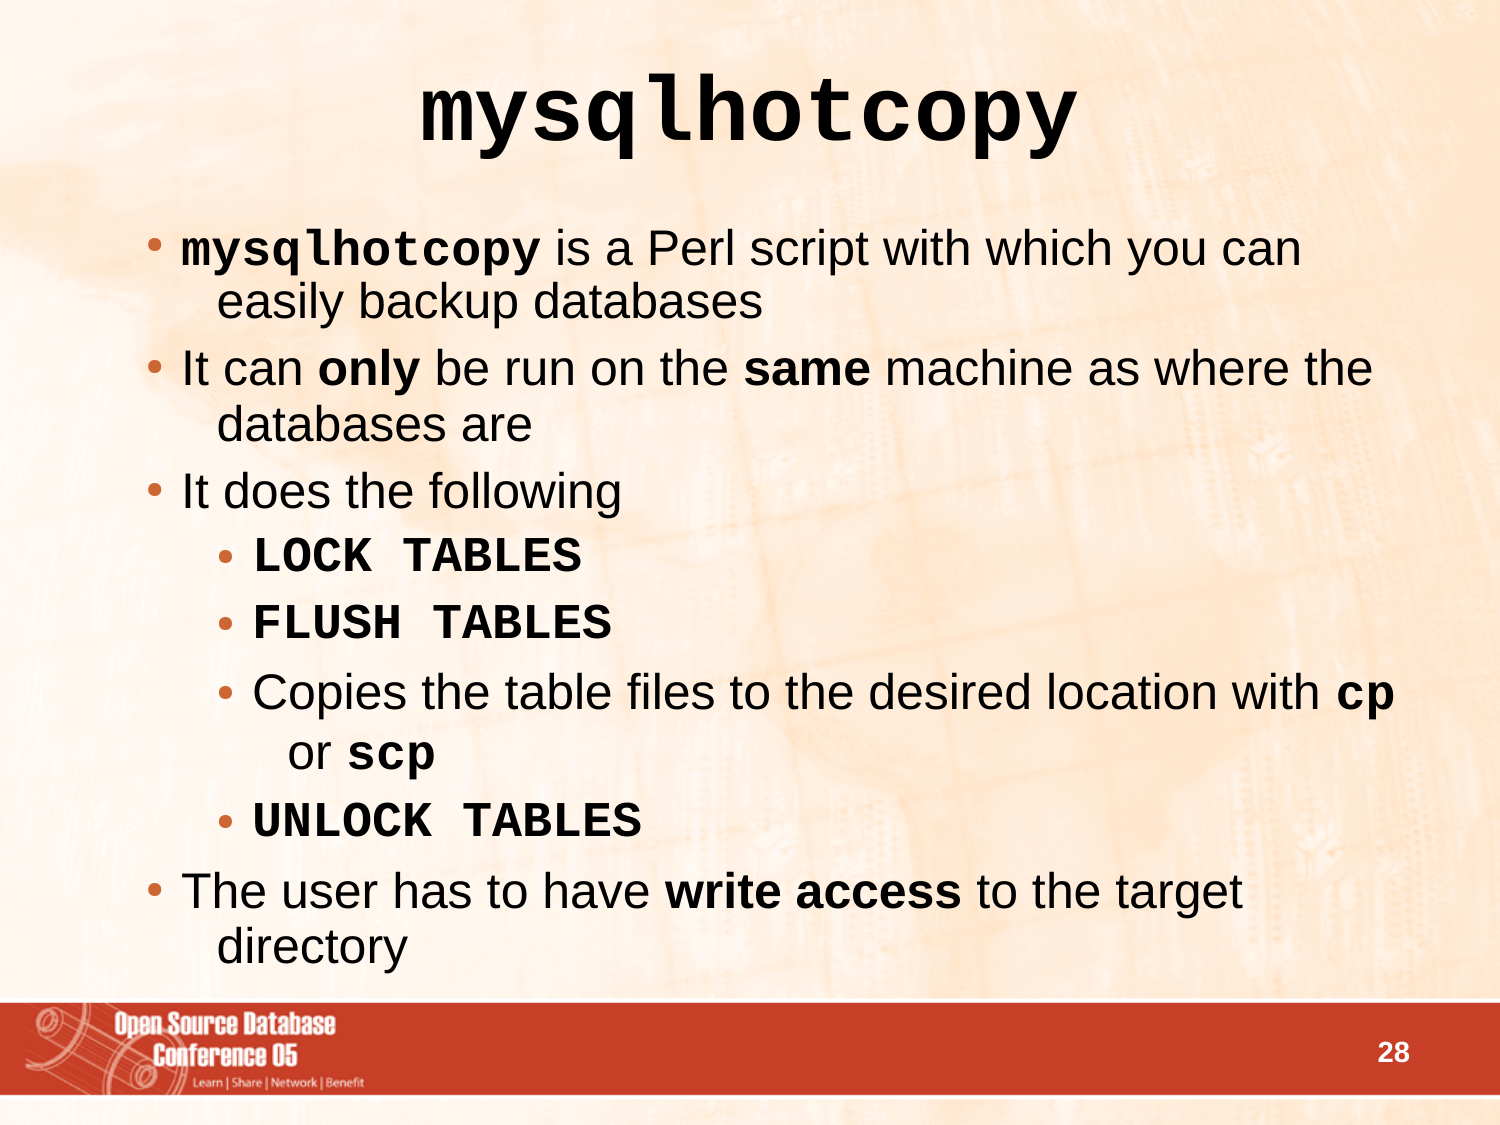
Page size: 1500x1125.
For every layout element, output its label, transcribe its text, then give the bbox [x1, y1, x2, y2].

list mysqlhotcopy is a Perl script with which you can easily backup databases It can only be run on the same machine as where the databases are It does the following LOCK TABLES FLUSH TABLES Copies the table files to the desired location with cp or scp UNLOCK TABLES The user has to have write access to the target directory [75, 220, 1426, 977]
title mysqlhotcopy [75, 18, 1426, 207]
picture [0, 0, 1500, 1125]
